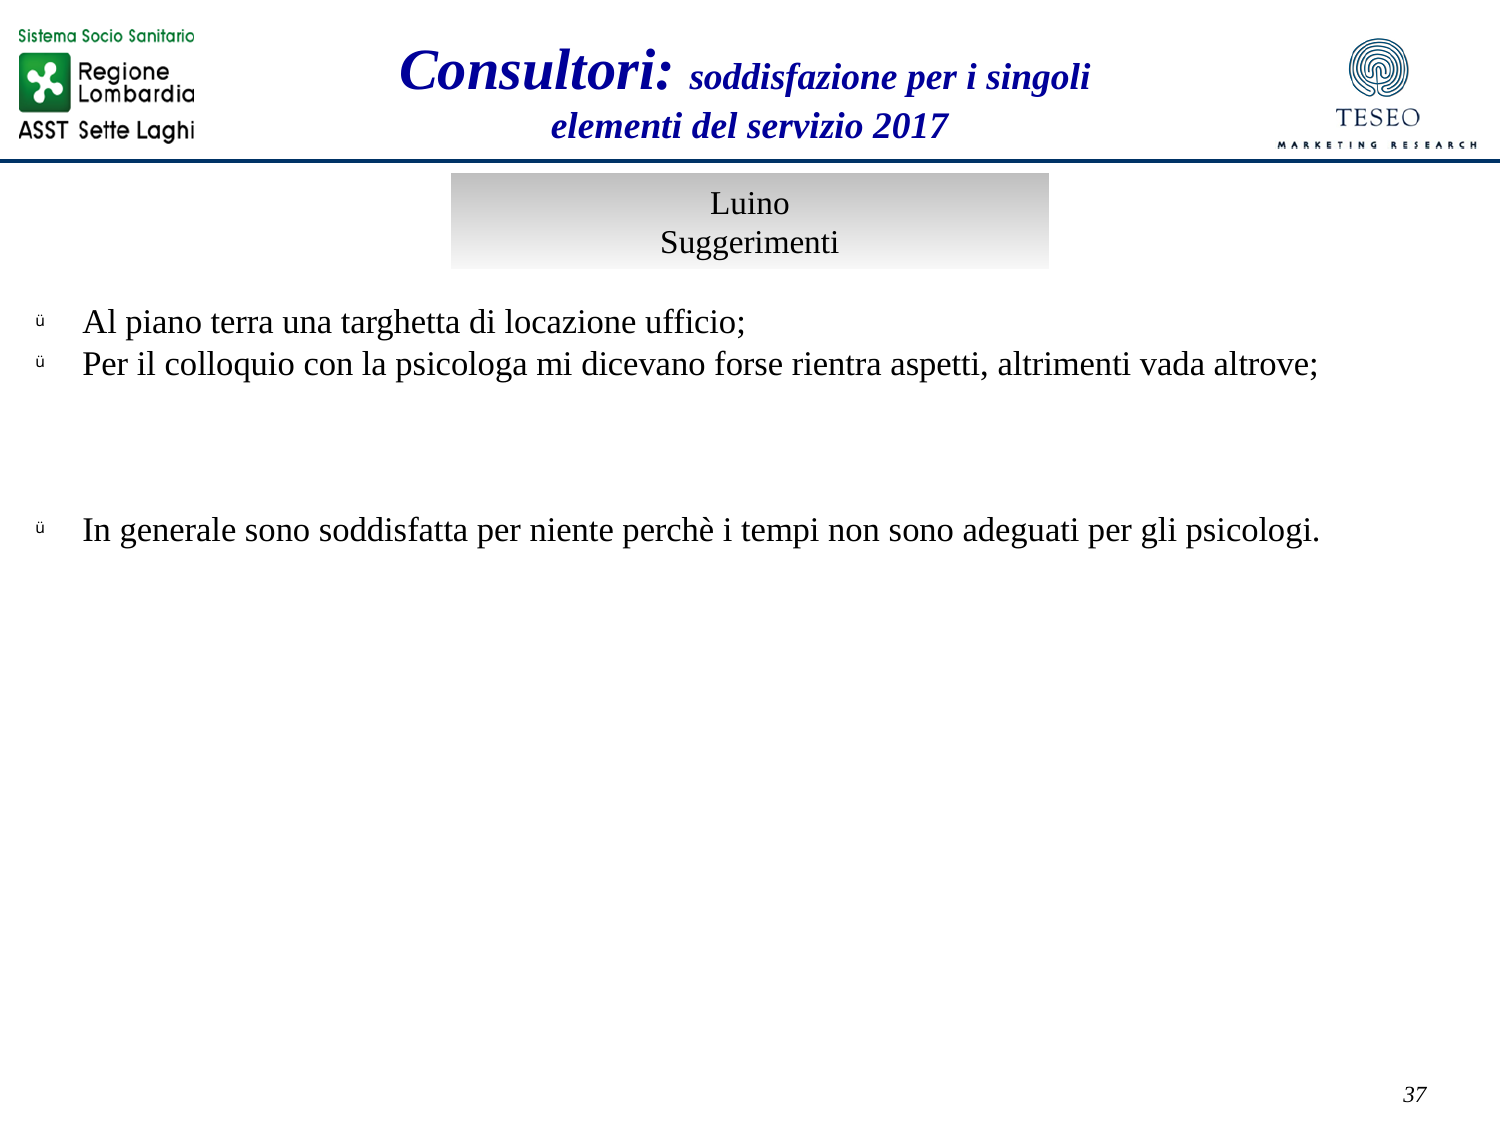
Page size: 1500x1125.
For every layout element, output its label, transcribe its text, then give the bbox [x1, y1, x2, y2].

text_box Al piano terra una targhetta di locazione ufficio; Per il colloquio con la psicologa mi dicevano forse rientra aspetti, altrimenti vada altrove; In generale sono soddisfatta per niente perchè i tempi non sono adeguati per gli psicologi. [20, 292, 1480, 556]
picture [1294, 30, 1481, 149]
picture [19, 26, 194, 148]
text_box Consultori: soddisfazione per i singoli elementi del servizio 2017 [206, 25, 1294, 151]
text_box Luino Suggerimenti [451, 173, 1049, 269]
